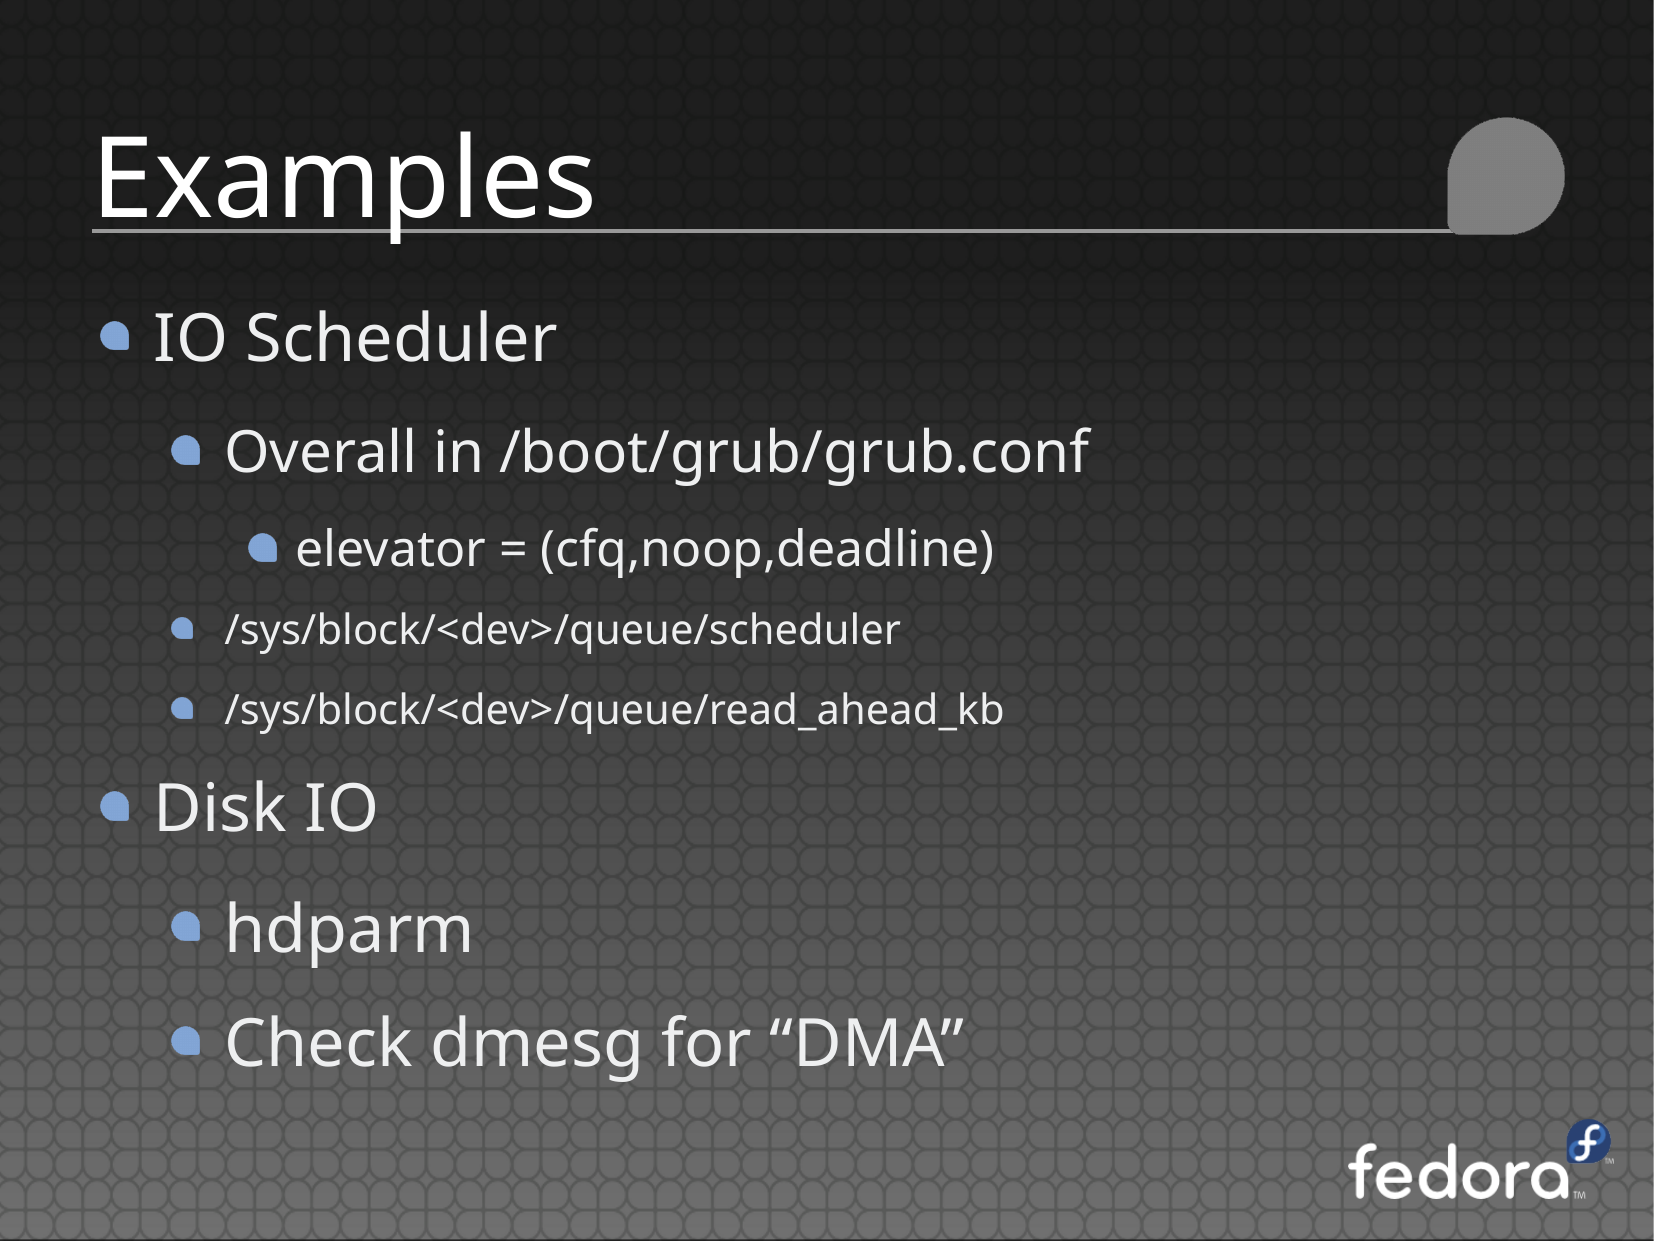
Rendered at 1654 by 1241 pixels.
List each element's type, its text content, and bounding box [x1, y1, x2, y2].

list IO Scheduler Overall in /boot/grub/grub.conf elevator = (cfq,noop,deadline) /sys/block/<dev>/queue/scheduler /sys/block/<dev>/queue/read_ahead_kb Disk IO hdparm Check dmesg for “DMA” [82, 290, 1571, 1094]
title Examples [91, 99, 1422, 250]
picture [0, 0, 1654, 1241]
